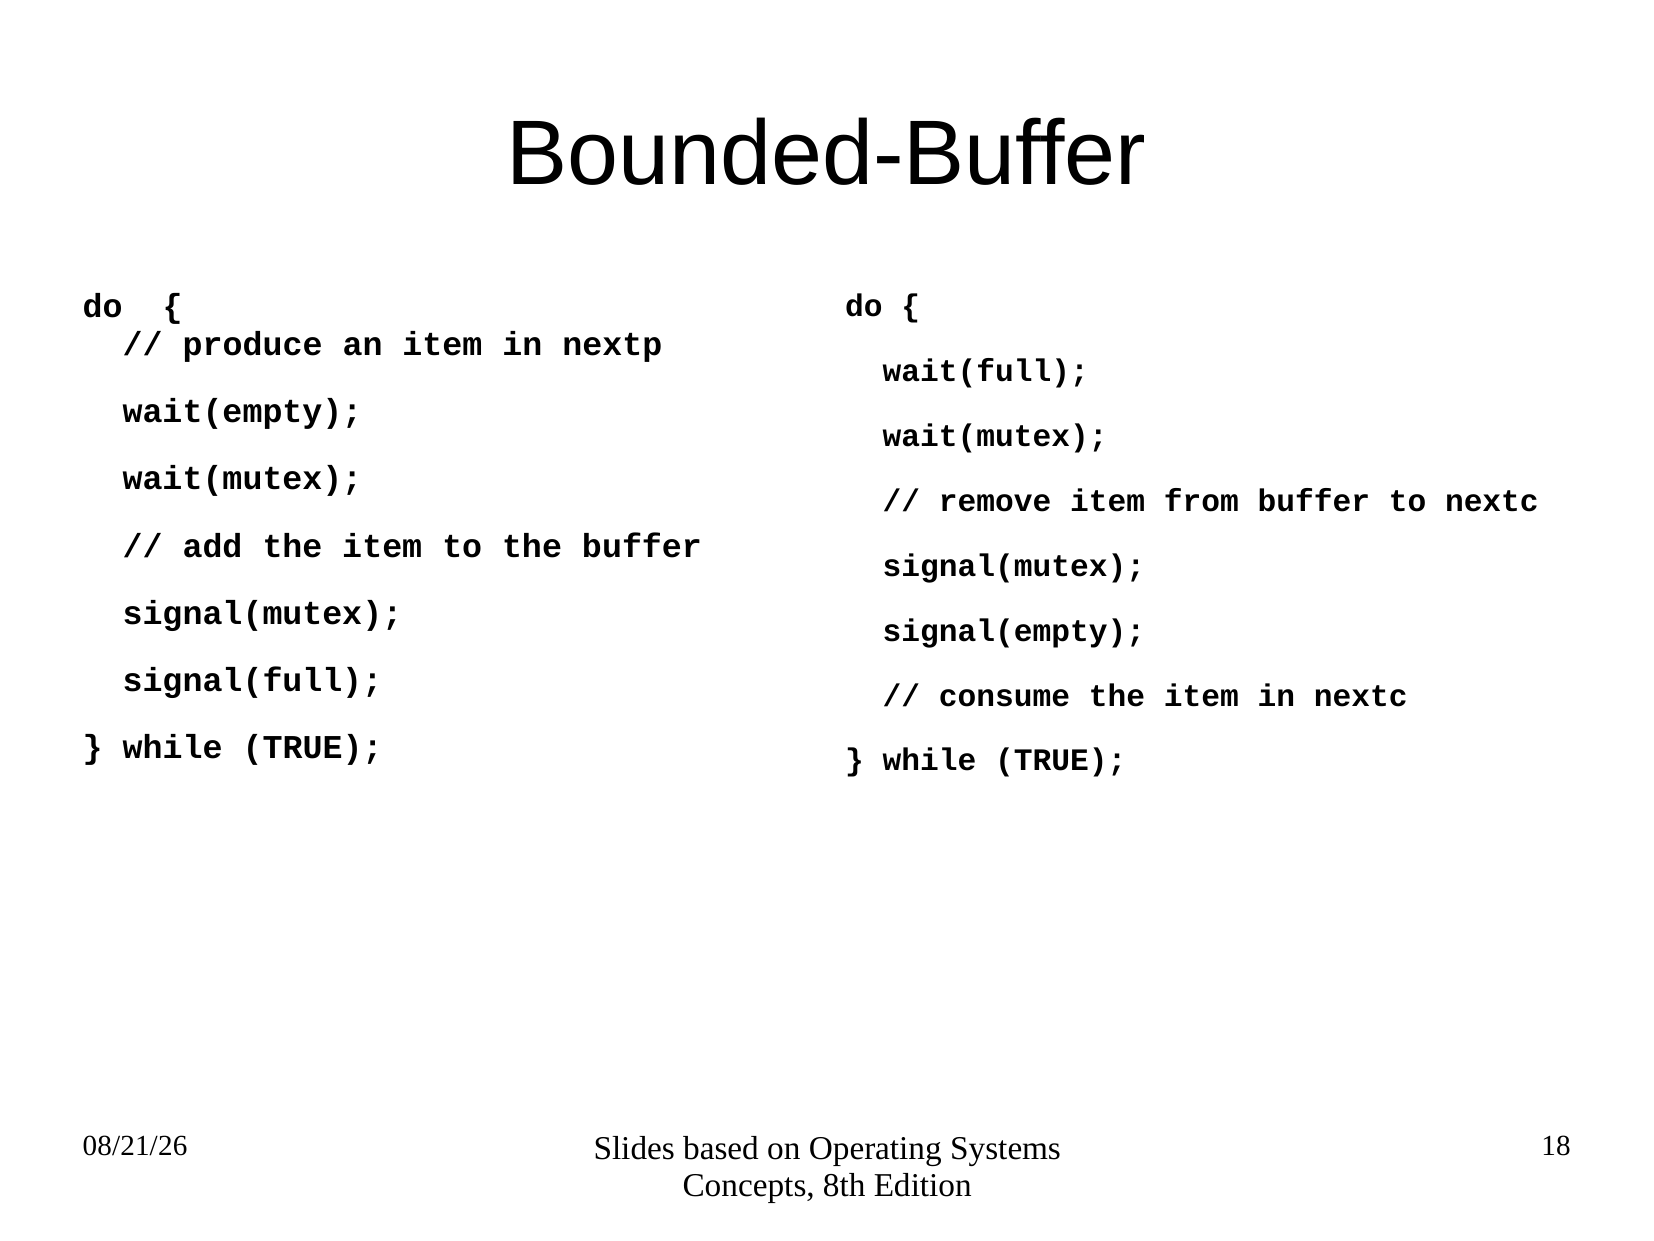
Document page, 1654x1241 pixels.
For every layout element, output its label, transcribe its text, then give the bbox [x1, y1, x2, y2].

list do { // produce an item in nextp wait(empty); wait(mutex); // add the item to the buffer signal(mutex); signal(full); } while (TRUE); [82, 290, 809, 1109]
list do { wait(full); wait(mutex); // remove item from buffer to nextc signal(mutex); signal(empty); // consume the item in nextc } while (TRUE); [845, 290, 1572, 1109]
title Bounded-Buffer [82, 49, 1571, 257]
